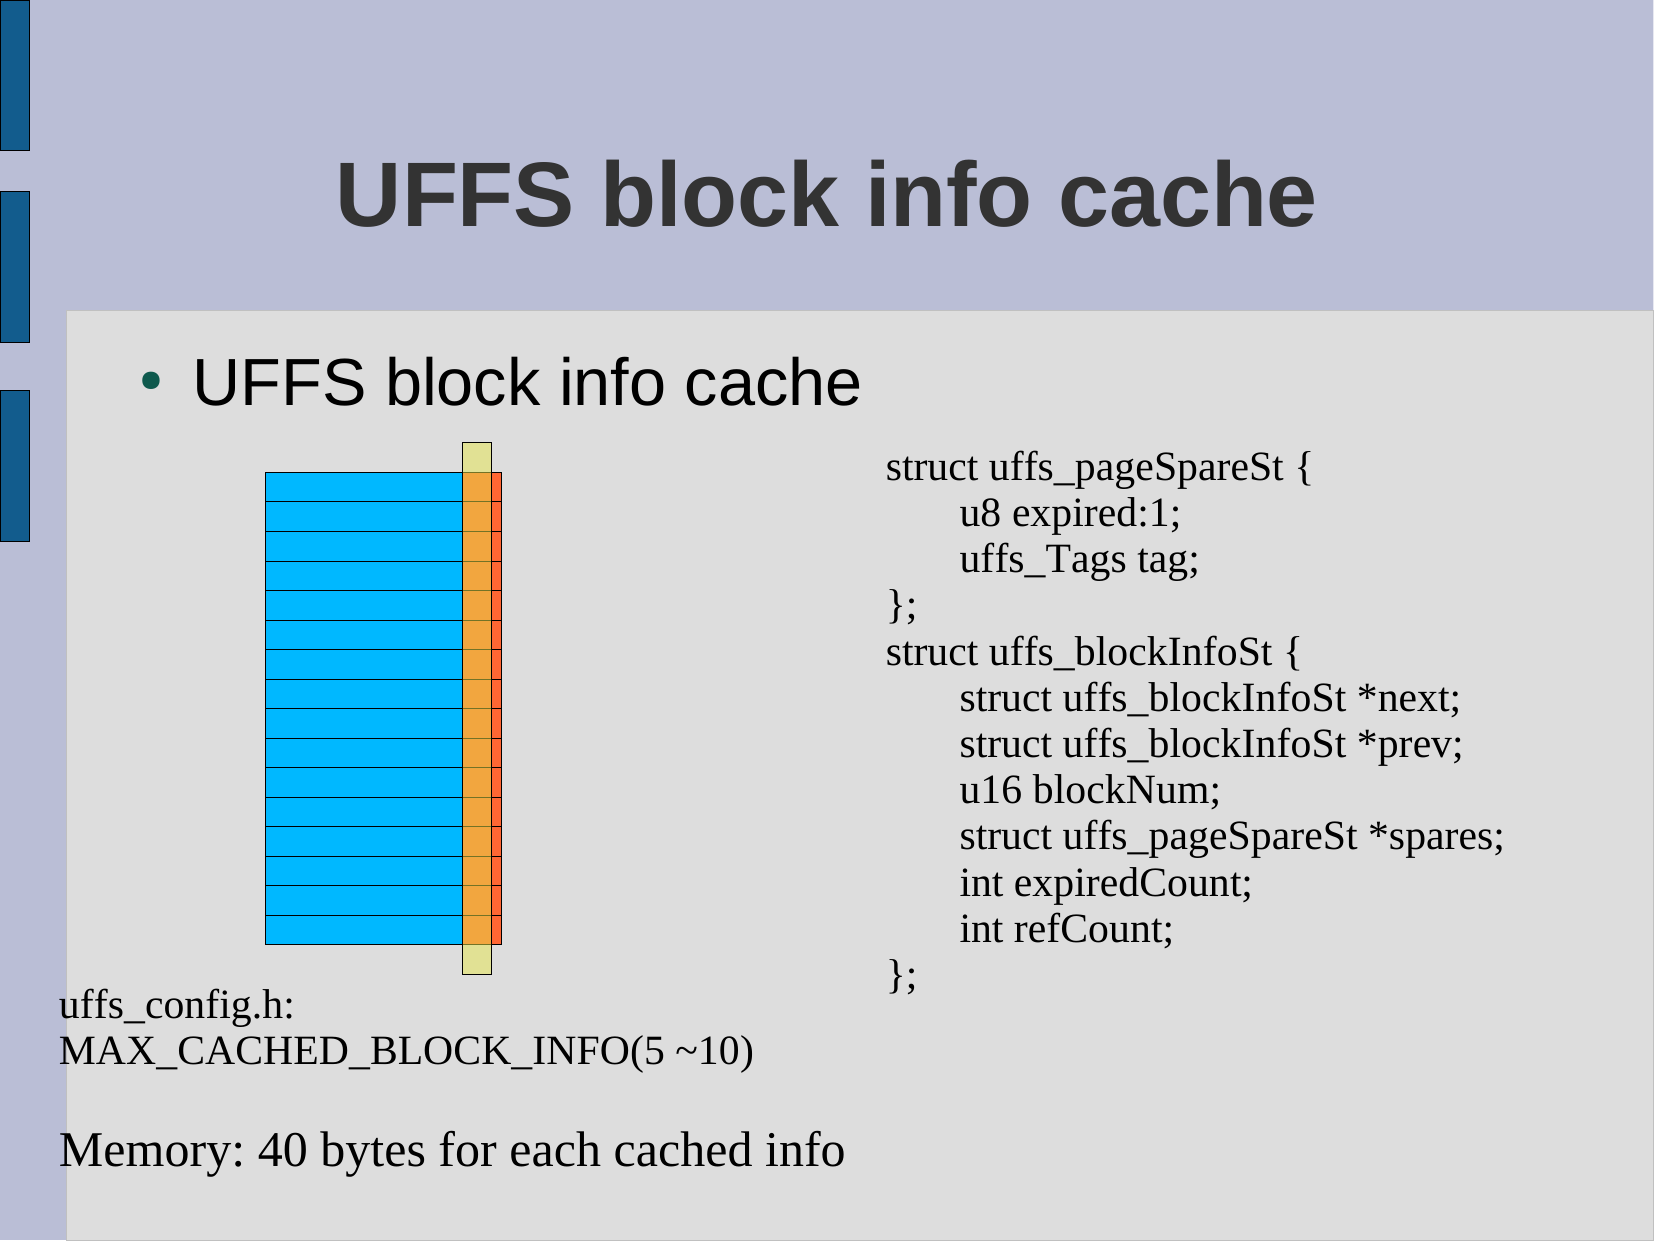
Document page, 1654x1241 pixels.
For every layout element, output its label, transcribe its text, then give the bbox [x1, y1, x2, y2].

text_box Memory: 40 bytes for each cached info [59, 1122, 886, 1179]
list UFFS block info cache [121, 344, 1534, 420]
text_box uffs_config.h: MAX_CACHED_BLOCK_INFO(5 ~10) [59, 980, 827, 1105]
text_box struct uffs_pageSpareSt { u8 expired:1; uffs_Tags tag; }; struct uffs_blockInfoSt { struct uffs_blockInfoSt *next; struct uffs_blockInfoSt *prev; u16 blockNum; struct uffs_pageSpareSt *spares; int expiredCount; int refCount; }; [885, 442, 1536, 1008]
title UFFS block info cache [121, 91, 1534, 299]
text_box [265, 442, 502, 975]
